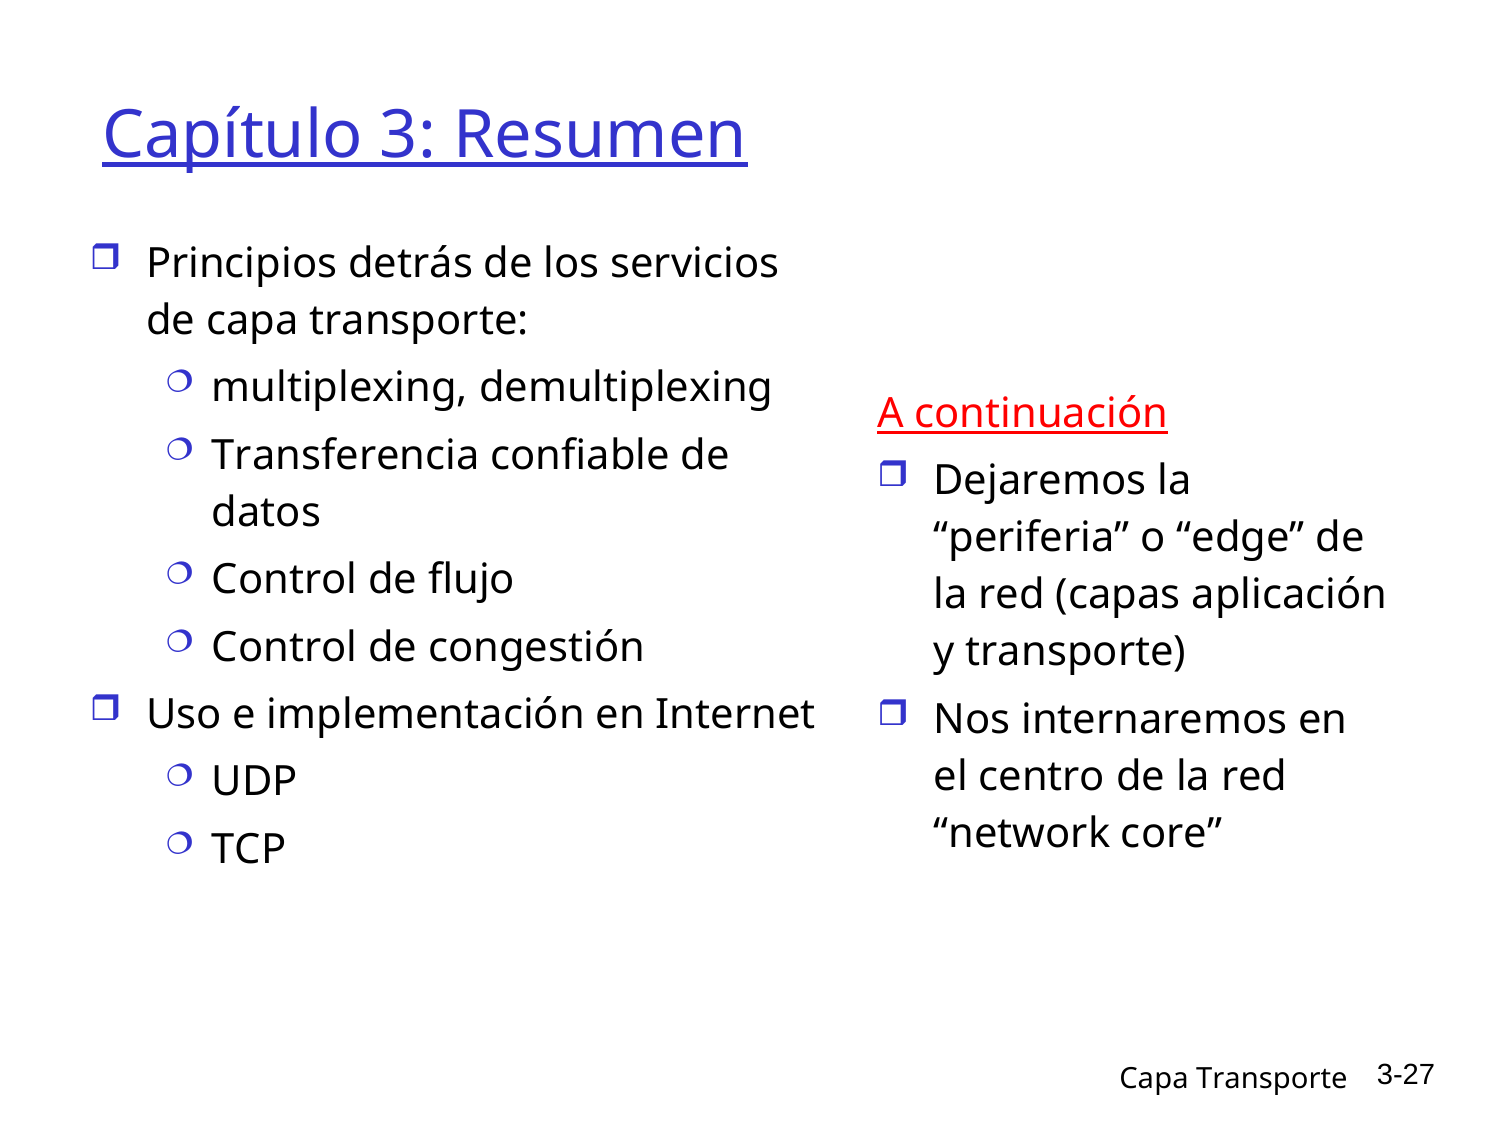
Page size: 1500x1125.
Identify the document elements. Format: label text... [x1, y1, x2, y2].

list Principios detrás de los servicios de capa transporte: multiplexing, demultiplexing Transferencia confiable de datos Control de flujo Control de congestión Uso e implementación en Internet UDP TCP [75, 224, 850, 902]
title Capítulo 3: Resumen [87, 37, 1363, 225]
list A continuación Dejaremos la “periferia” o “edge” de la red (capas aplicación y transporte) Nos internaremos en el centro de la red “network core” [862, 375, 1407, 848]
